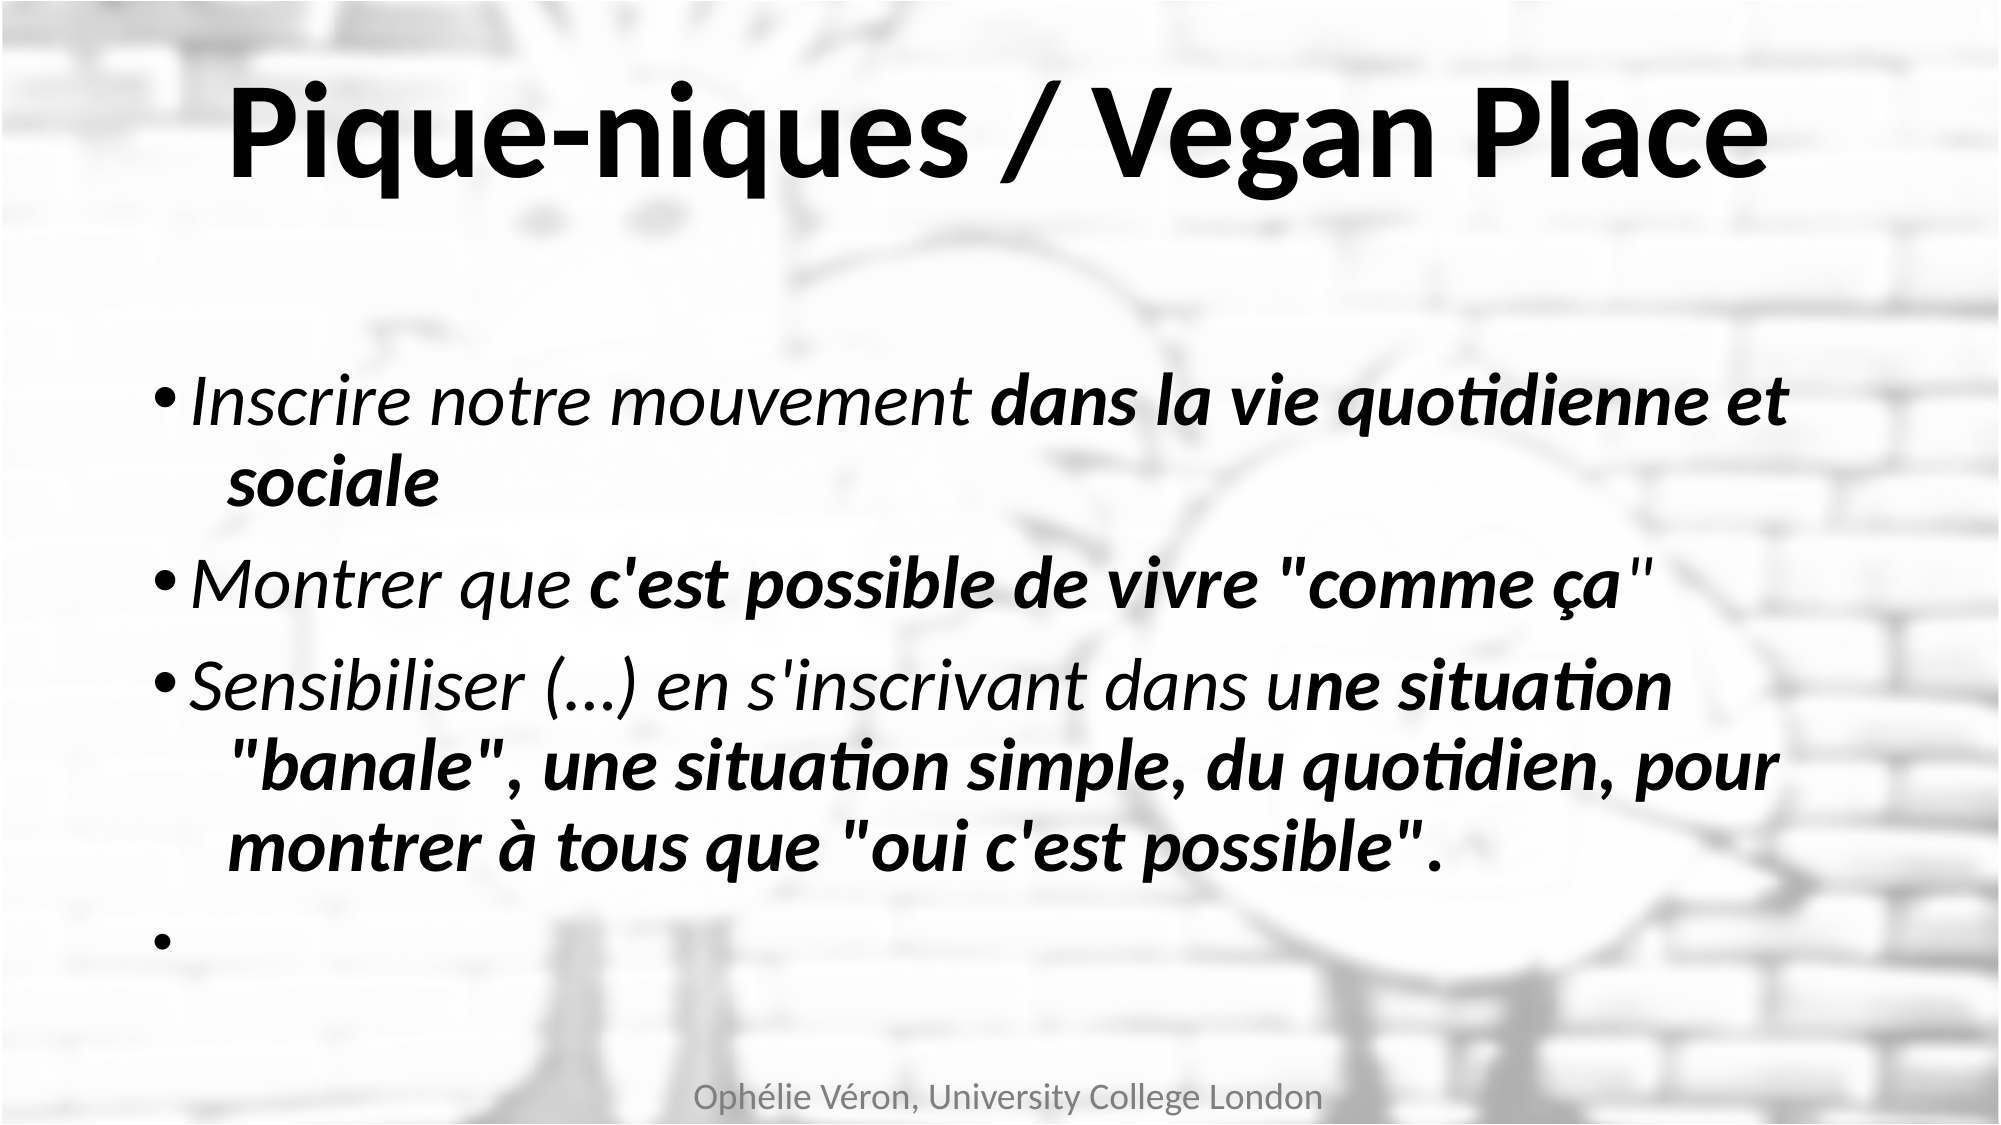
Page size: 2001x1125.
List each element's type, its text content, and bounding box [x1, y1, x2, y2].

picture [2, 1, 1999, 1124]
title Pique-niques / Vegan Place [137, 24, 1863, 241]
list Inscrire notre mouvement dans la vie quotidienne et sociale Montrer que c'est possible de vivre "comme ça" Sensibiliser (…) en s'inscrivant dans une situation "banale", une situation simple, du quotidien, pour montrer à tous que "oui c'est possible". [137, 353, 1930, 1014]
text_box Ophélie Véron, University College London [678, 1064, 1348, 1125]
